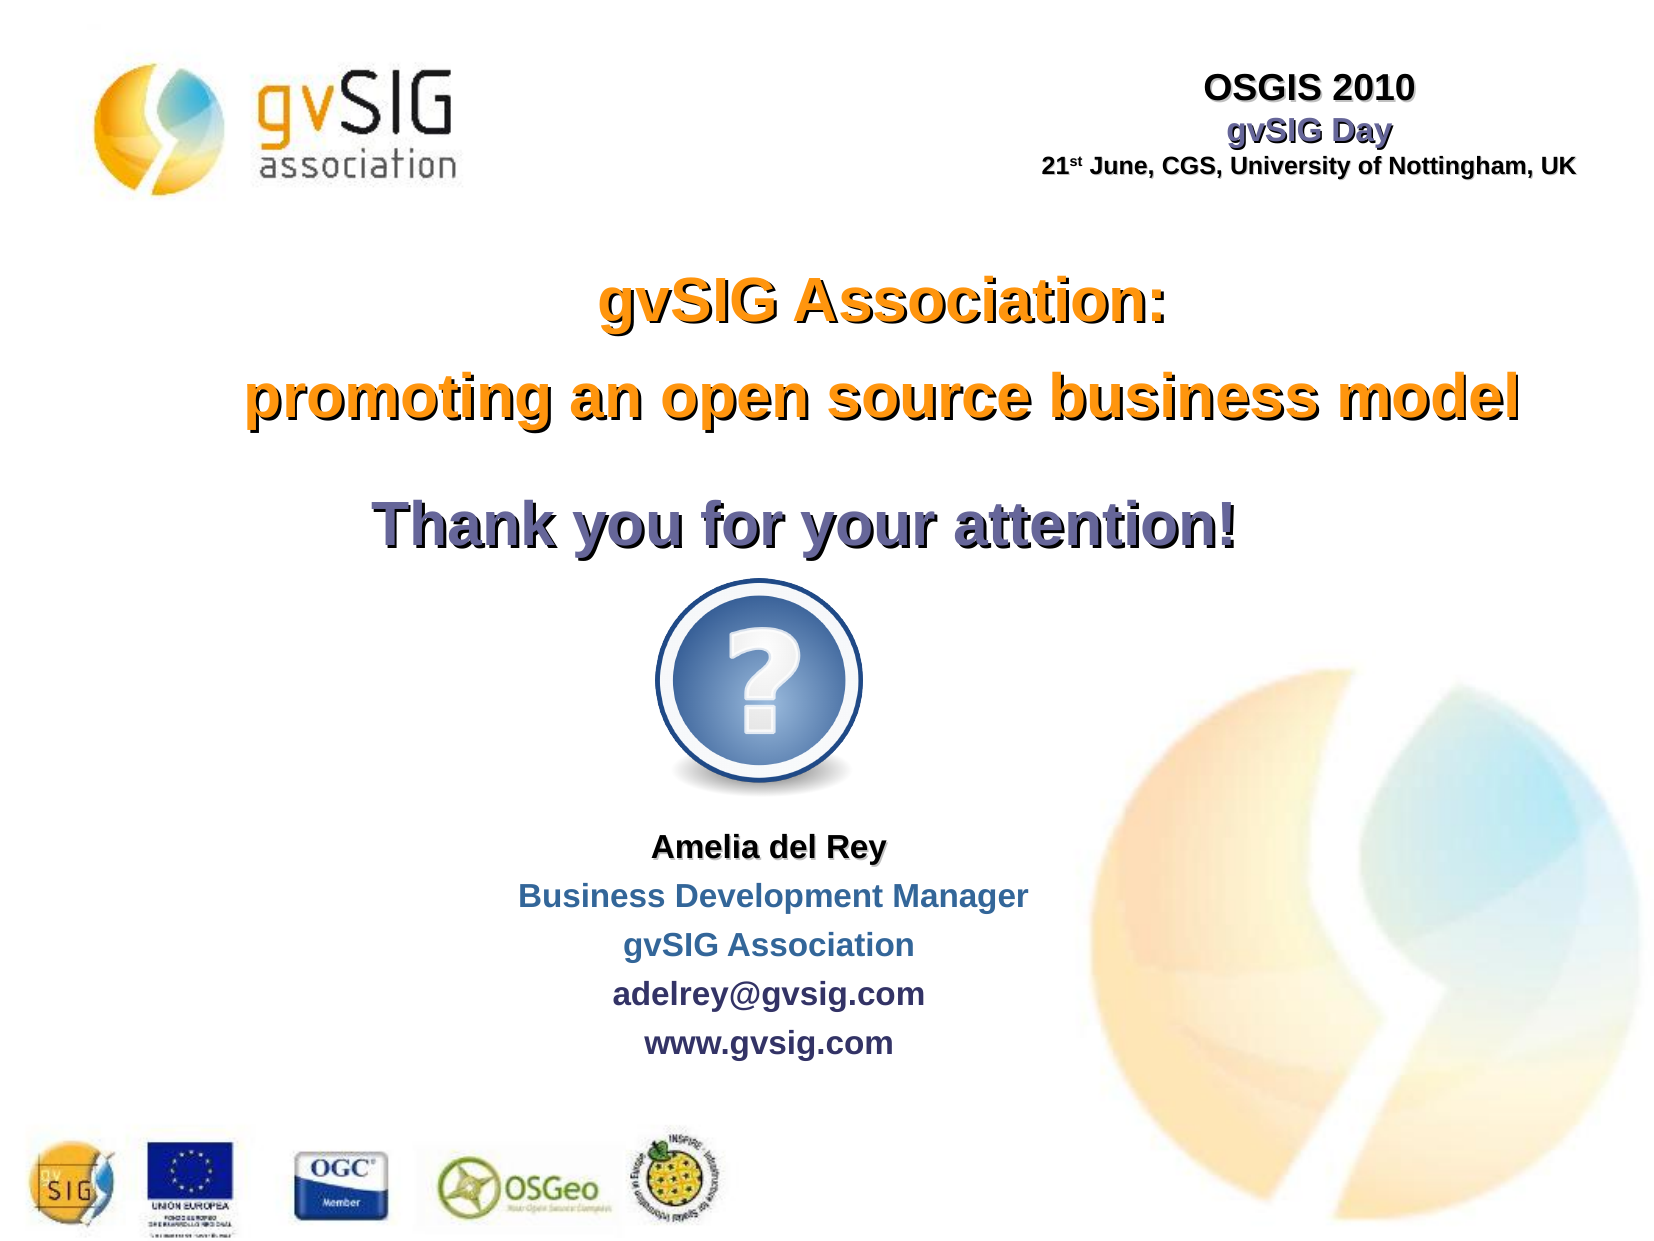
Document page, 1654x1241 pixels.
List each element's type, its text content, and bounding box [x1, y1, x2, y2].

picture [1, 0, 1654, 1241]
text_box Amelia del Rey Business Development Manager gvSIG Association adelrey@gvsig.com www.gvsig.com [416, 772, 1123, 1118]
text_box Thank you for your attention! [177, 484, 1433, 763]
text_box gvSIG Association: promoting an open source business model [200, 131, 1565, 540]
